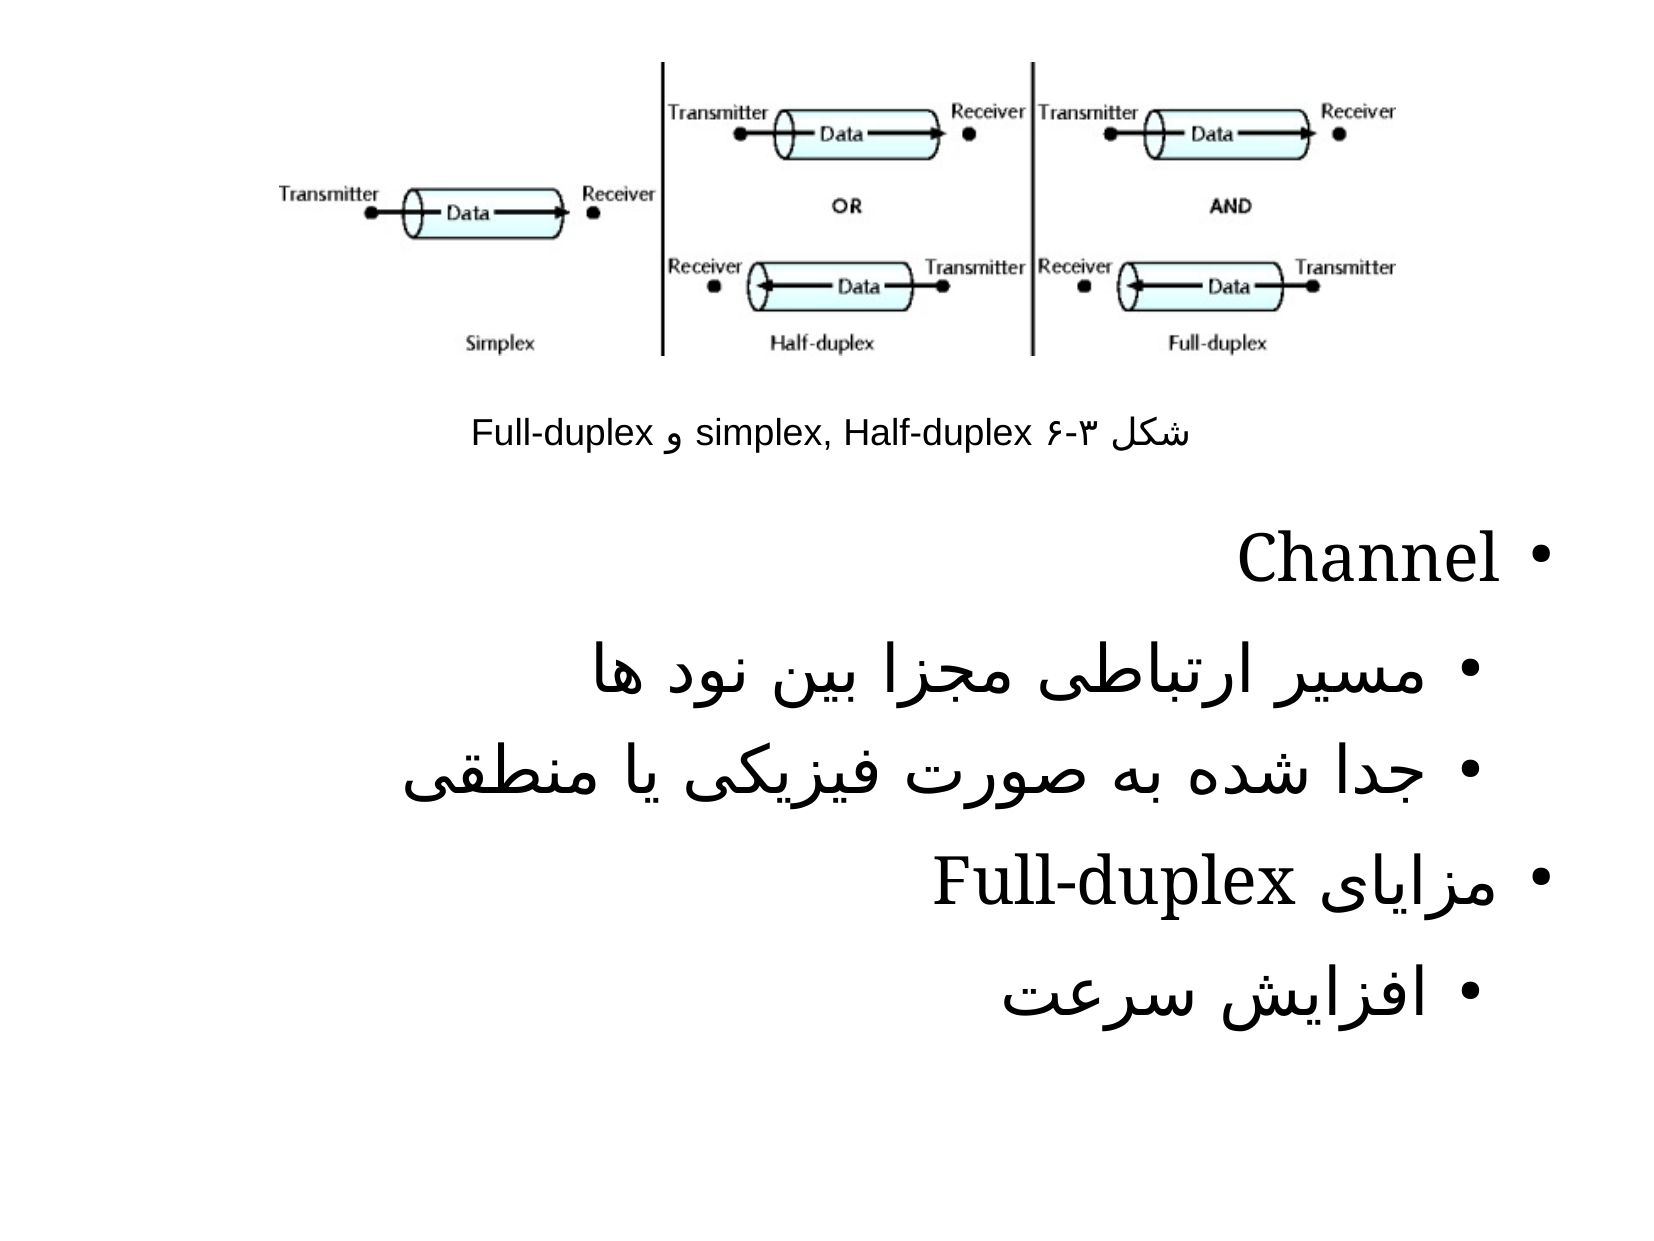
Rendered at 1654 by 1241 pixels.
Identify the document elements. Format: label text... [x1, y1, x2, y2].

picture [279, 62, 1396, 356]
list Channel مسیر ارتباطی مجزا بین نود ها جدا شده به صورت فیزیکی یا منطقی مزایای Full-duplex افزایش سرعت [82, 510, 1571, 1182]
text_box شکل ۳-۶ simplex, Half-duplex و Full-duplex [254, 400, 1443, 461]
